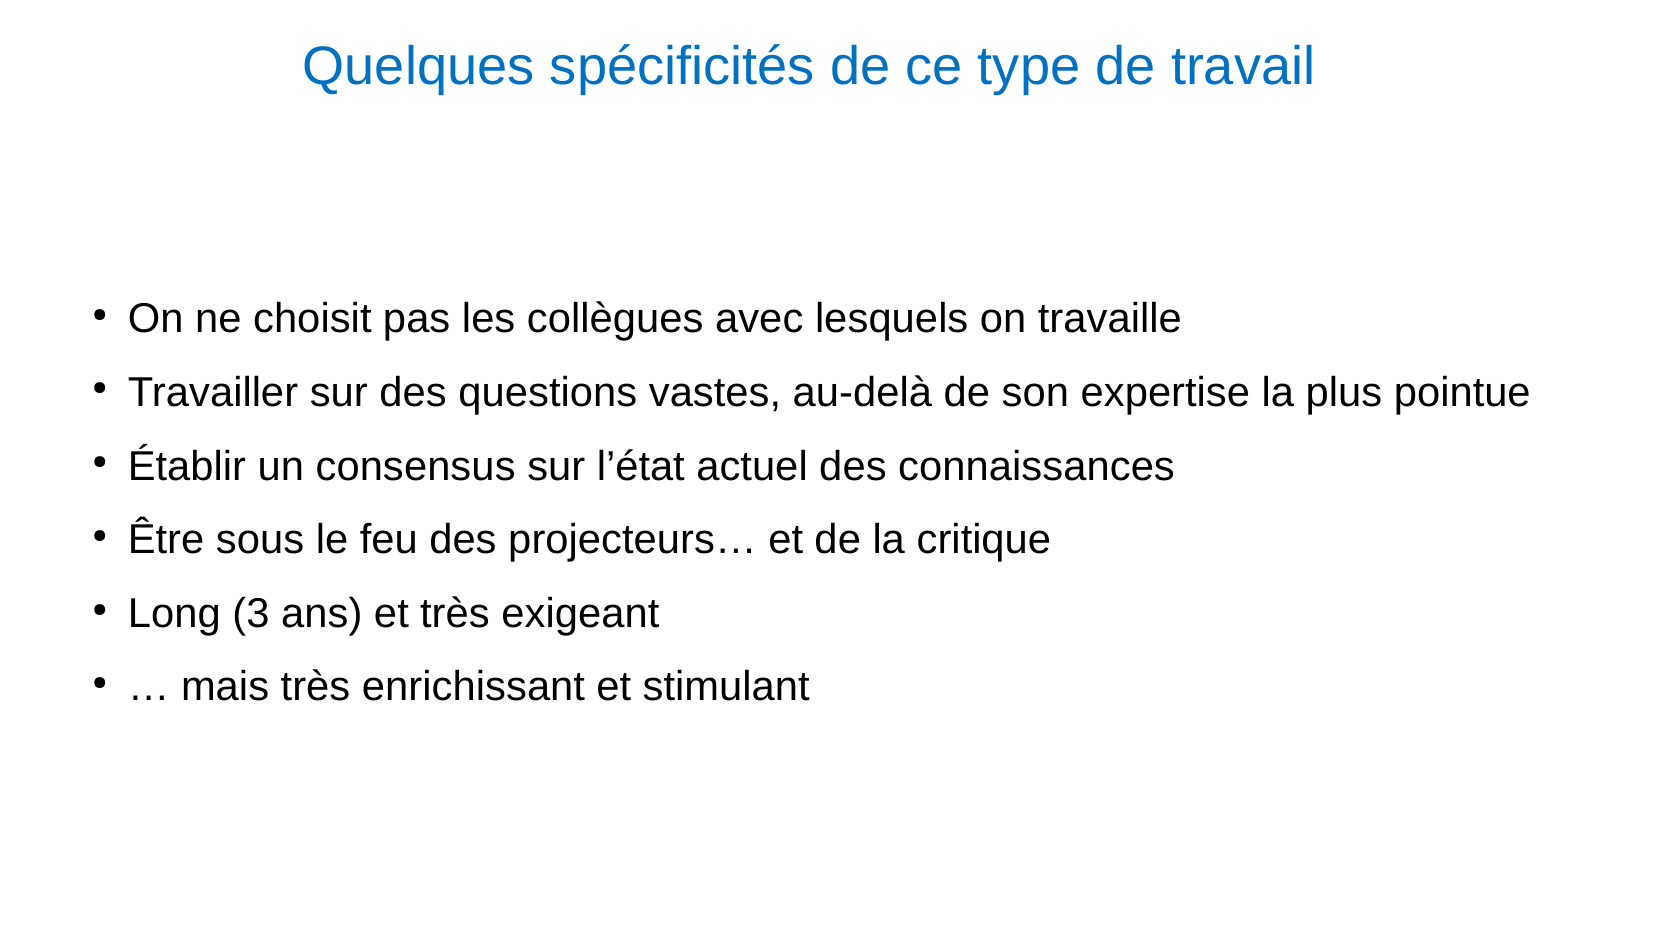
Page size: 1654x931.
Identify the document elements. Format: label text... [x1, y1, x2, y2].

text_box On ne choisit pas les collègues avec lesquels on travaille Travailler sur des questions vastes, au-delà de son expertise la plus pointue Établir un consensus sur l’état actuel des connaissances Être sous le feu des projecteurs… et de la critique Long (3 ans) et très exigeant … mais très enrichissant et stimulant [77, 283, 1581, 861]
text_box Quelques spécificités de ce type de travail [71, 22, 1548, 132]
